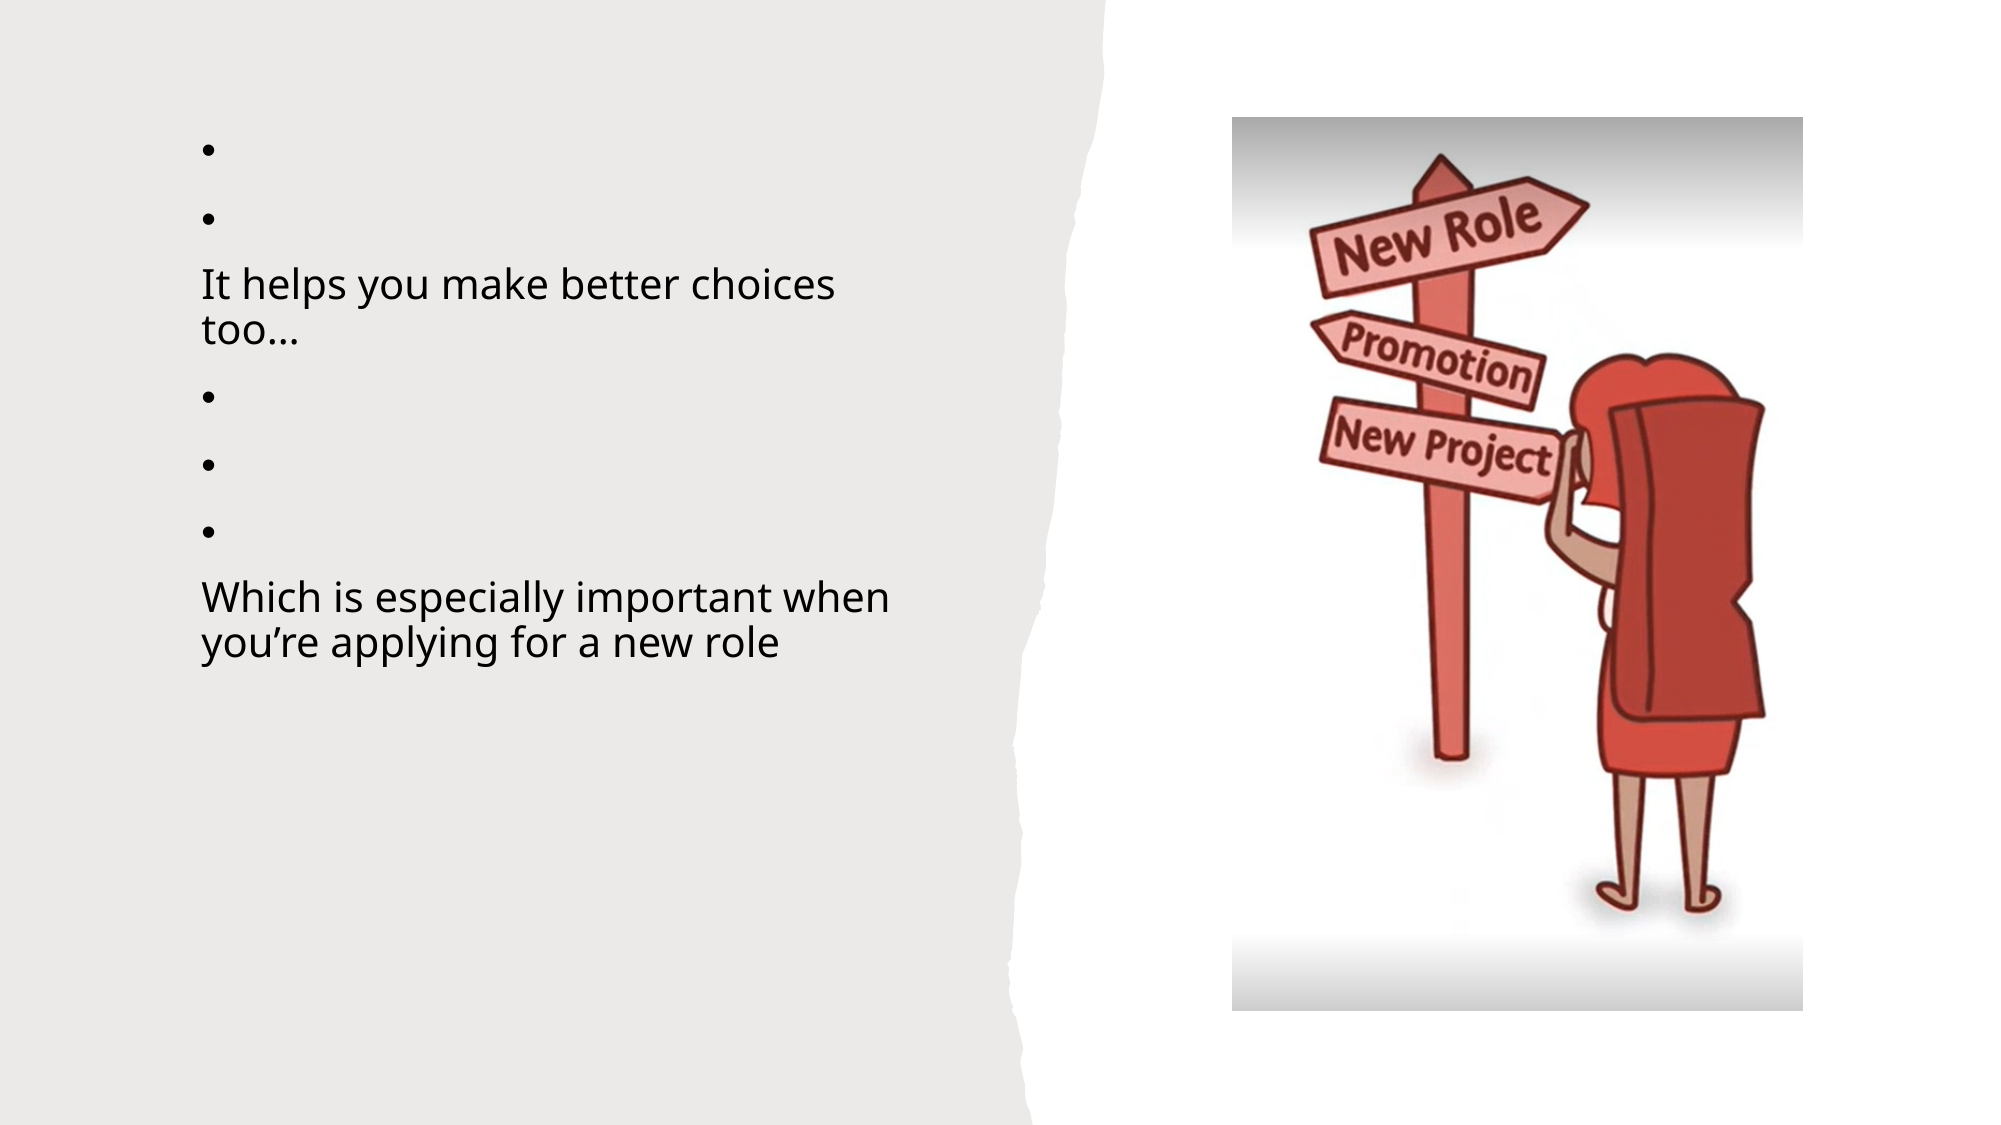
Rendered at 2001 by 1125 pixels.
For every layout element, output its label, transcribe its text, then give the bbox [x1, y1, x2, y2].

list It helps you make better choices too… Which is especially important when you’re applying for a new role [186, 117, 915, 1002]
picture [1232, 117, 1803, 1012]
text_box [0, 0, 1107, 1125]
